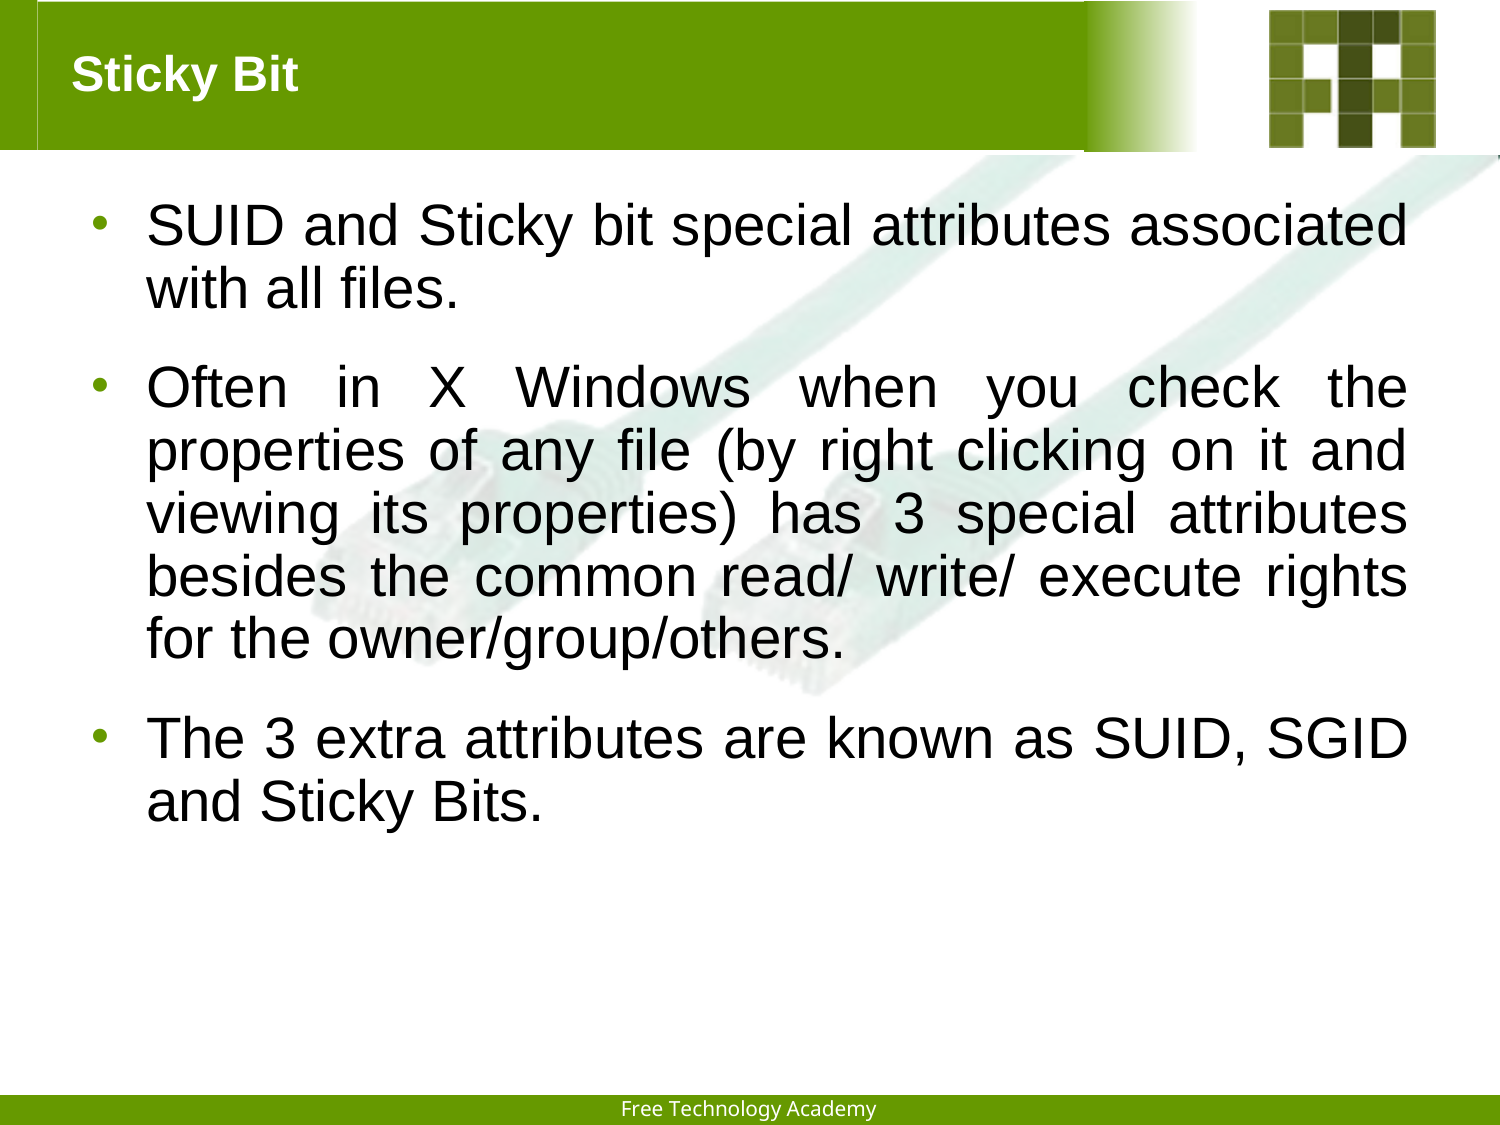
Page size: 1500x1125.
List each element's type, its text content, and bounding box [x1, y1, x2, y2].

picture [1269, 10, 1436, 148]
list SUID and Sticky bit special attributes associated with all files. Often in X Windows when you check the properties of any file (by right clicking on it and viewing its properties) has 3 special attributes besides the common read/ write/ execute rights for the owner/group/others. The 3 extra attributes are known as SUID, SGID and Sticky Bits. [75, 187, 1426, 1063]
title Sticky Bit [56, 1, 1107, 152]
